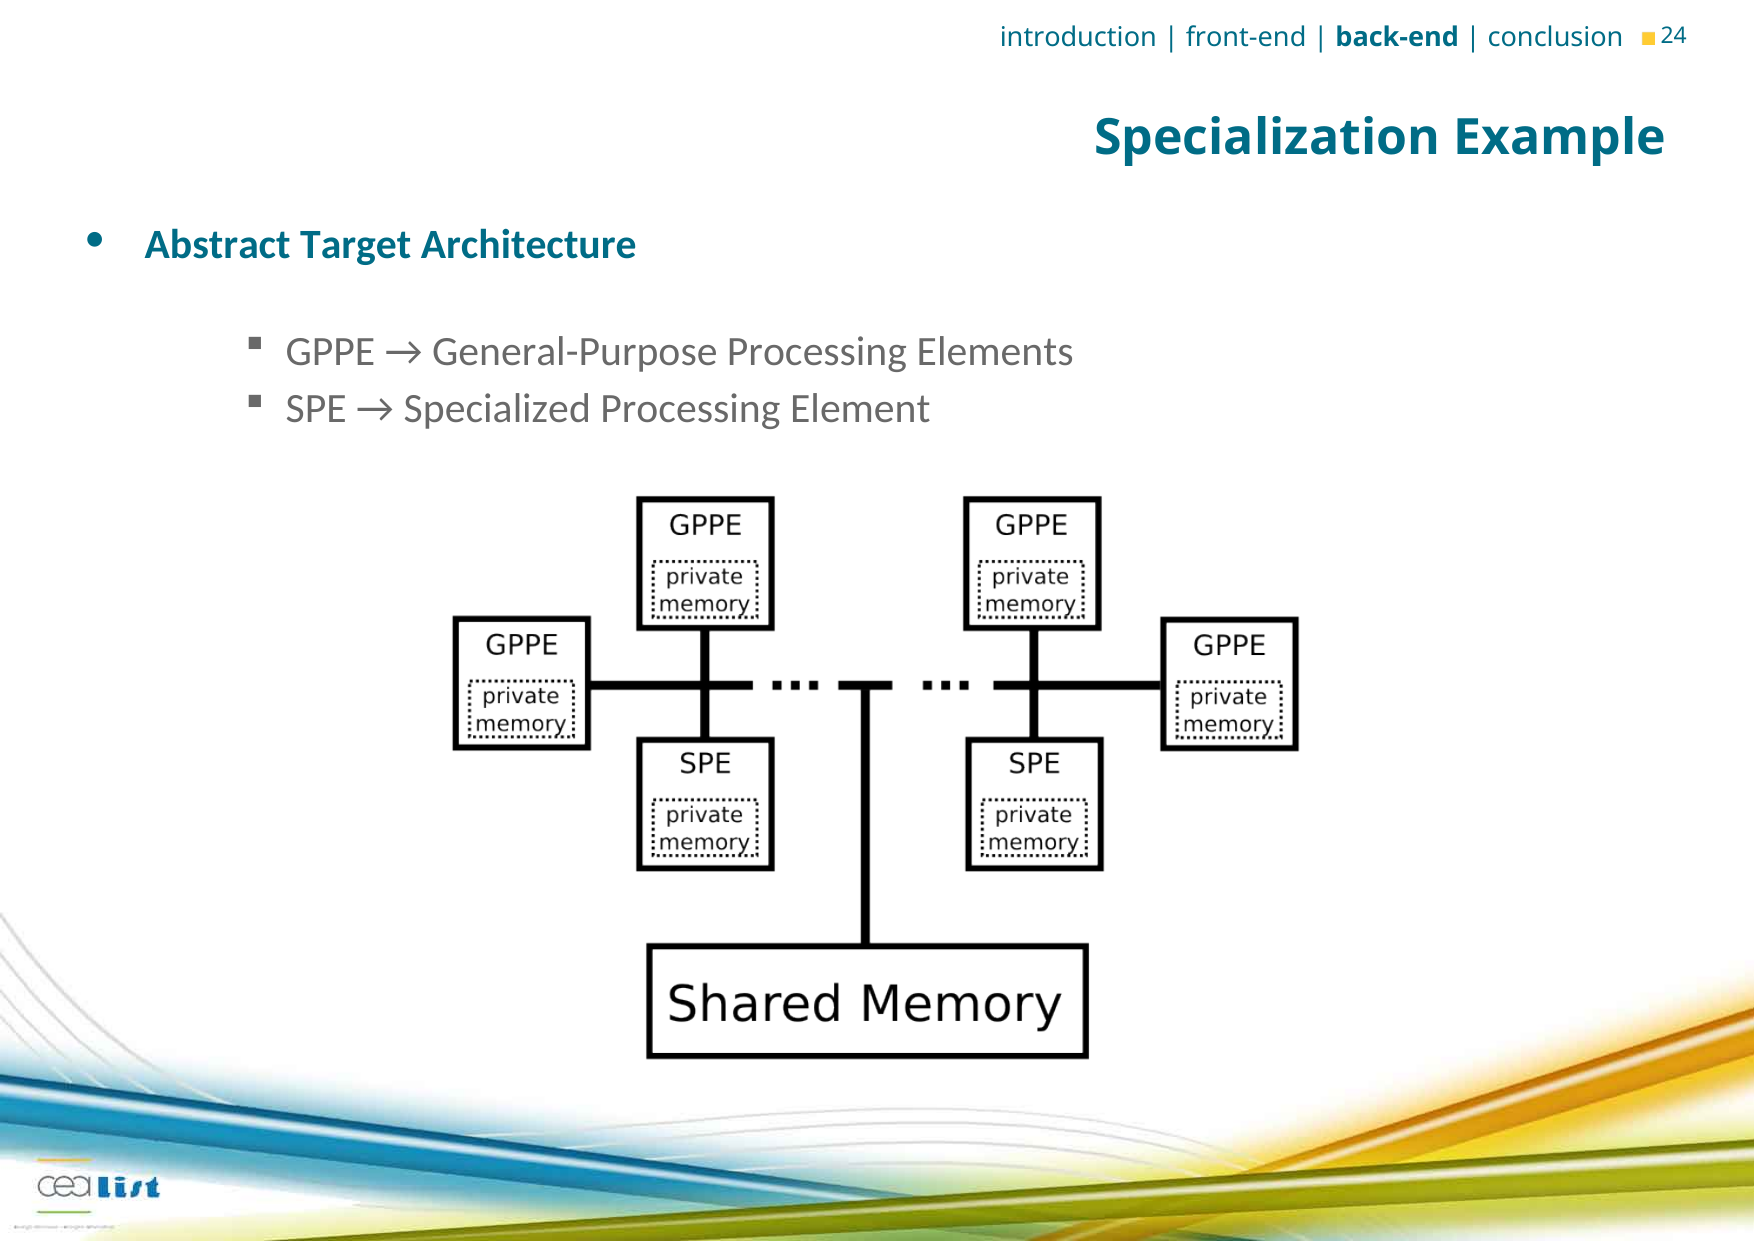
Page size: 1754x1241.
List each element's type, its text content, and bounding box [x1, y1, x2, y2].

text_box <number> [1640, 12, 1704, 60]
title Specialization Example [72, 86, 1682, 183]
list Abstract Target Architecture GPPE → General-Purpose Processing Elements SPE → Specialized Processing Element [68, 208, 1679, 938]
title introduction | front-end | back-end | conclusion [404, 11, 1640, 61]
picture [0, 0, 1754, 1241]
